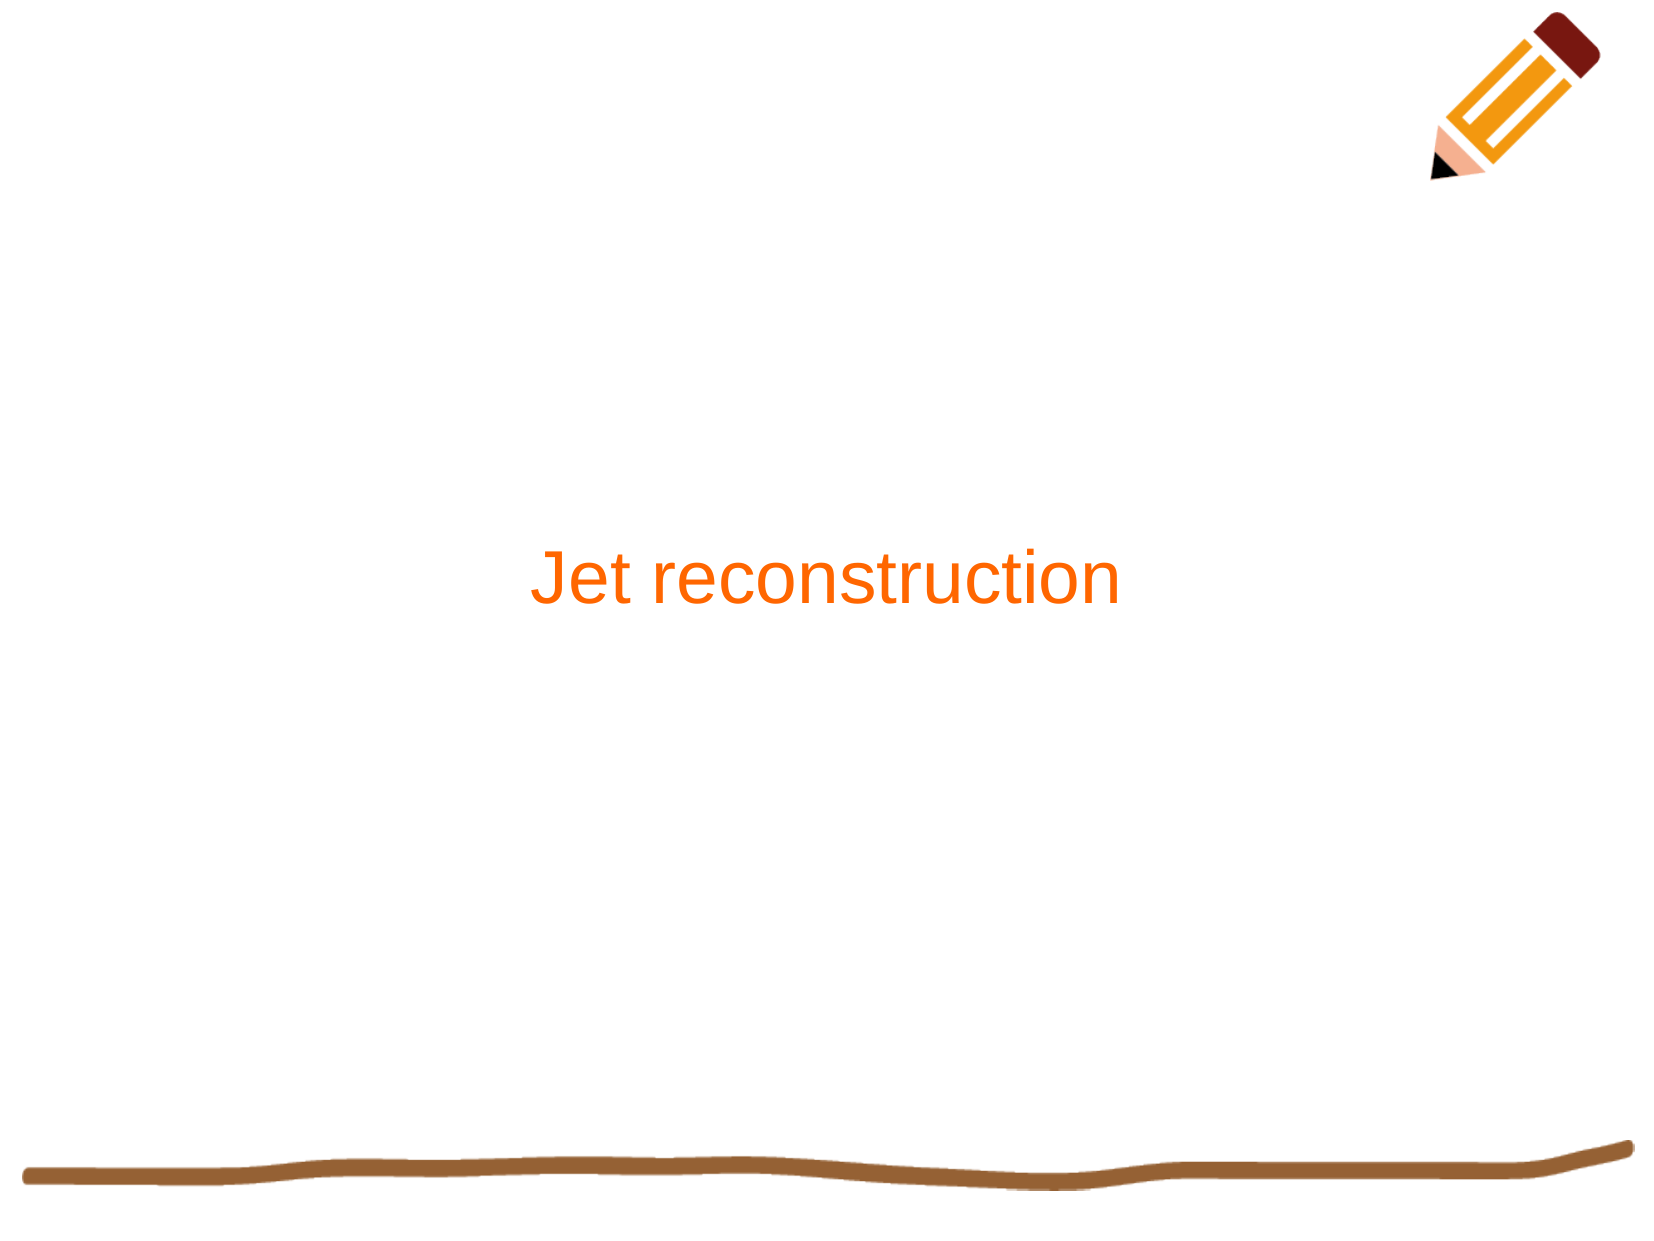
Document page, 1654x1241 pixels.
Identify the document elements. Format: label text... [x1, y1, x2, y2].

picture [1430, 12, 1601, 181]
title Jet reconstruction [153, 450, 1501, 706]
picture [22, 1140, 1635, 1191]
